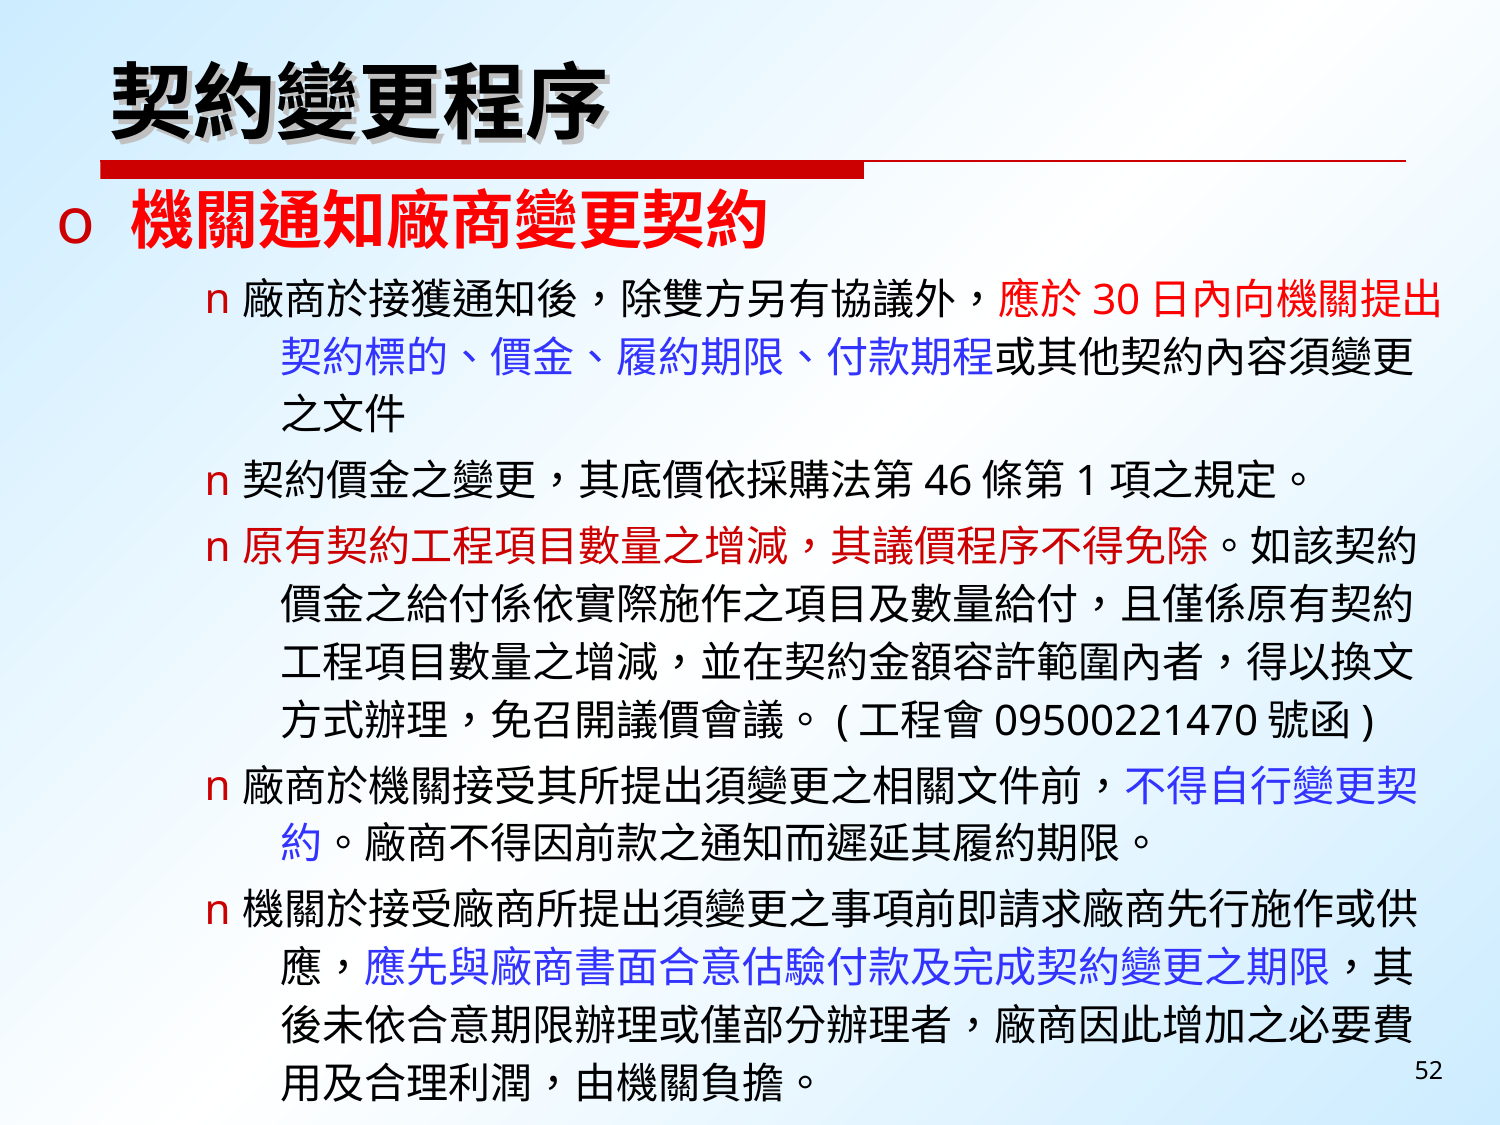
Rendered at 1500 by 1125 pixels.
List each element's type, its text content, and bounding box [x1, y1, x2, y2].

list 機關通知廠商變更契約 廠商於接獲通知後，除雙方另有協議外，應於30日內向機關提出契約標的、價金、履約期限、付款期程或其他契約內容須變更之文件 契約價金之變更，其底價依採購法第46條第1項之規定。 原有契約工程項目數量之增減，其議價程序不得免除。如該契約價金之給付係依實際施作之項目及數量給付，且僅係原有契約工程項目數量之增減，並在契約金額容許範圍內者，得以換文方式辦理，免召開議價會議。(工程會09500221470號函) 廠商於機關接受其所提出須變更之相關文件前，不得自行變更契約。廠商不得因前款之通知而遲延其履約期限。 機關於接受廠商所提出須變更之事項前即請求廠商先行施作或供應，應先與廠商書面合意估驗付款及完成契約變更之期限，其後未依合意期限辦理或僅部分辦理者，廠商因此增加之必要費用及合理利潤，由機關負擔。 [41, 160, 1471, 1125]
title 契約變更程序 [94, 30, 1407, 158]
